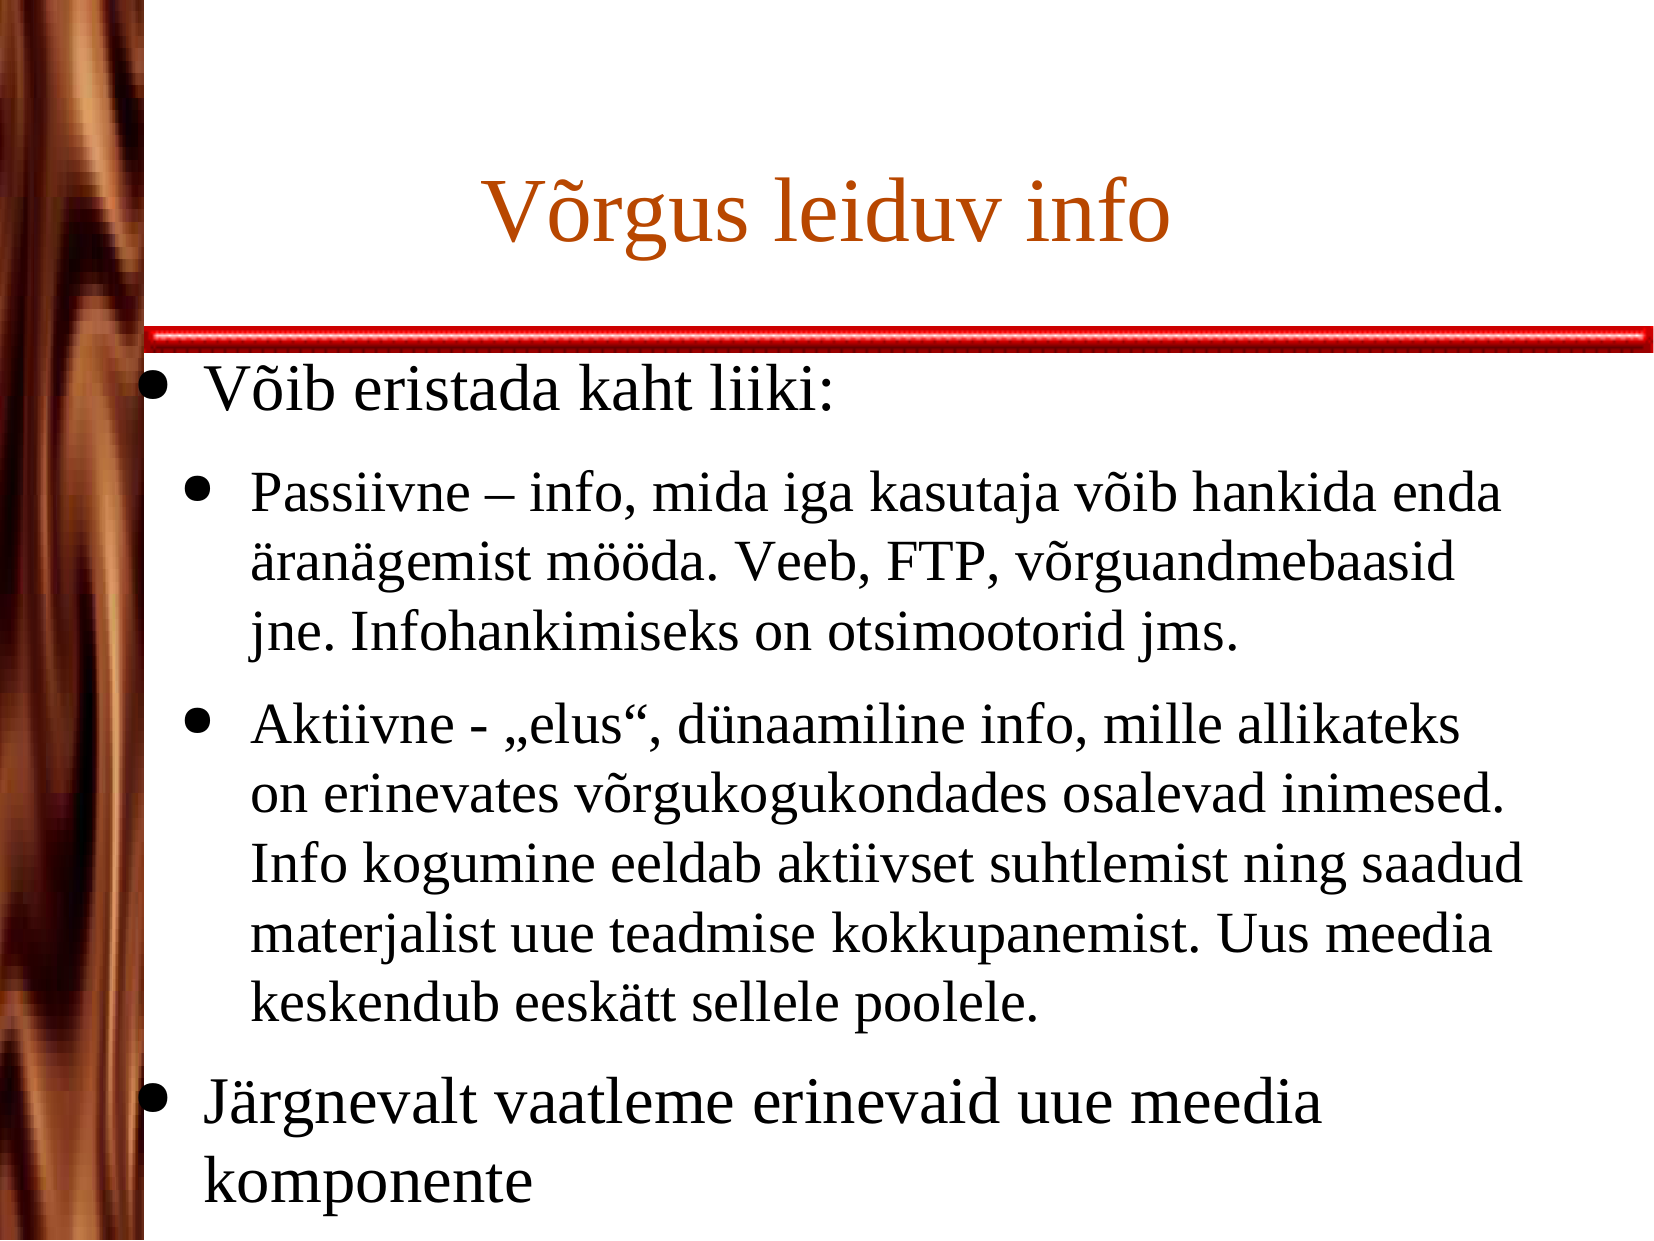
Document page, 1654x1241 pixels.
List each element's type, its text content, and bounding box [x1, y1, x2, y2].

picture [0, 0, 1654, 1240]
title Võrgus leiduv info [121, 100, 1533, 312]
list Võib eristada kaht liiki: Passiivne – info, mida iga kasutaja võib hankida enda äranägemist mööda. Veeb, FTP, võrguandmebaasid jne. Infohankimiseks on otsimootorid jms. Aktiivne - „elus“, dünaamiline info, mille allikateks on erinevates võrgukogukondades osalevad inimesed. Info kogumine eeldab aktiivset suhtlemist ning saadud materjalist uue teadmise kokkupanemist. Uus meedia keskendub eeskätt sellele poolele. Järgnevalt vaatleme erinevaid uue meedia komponente [121, 344, 1533, 1212]
